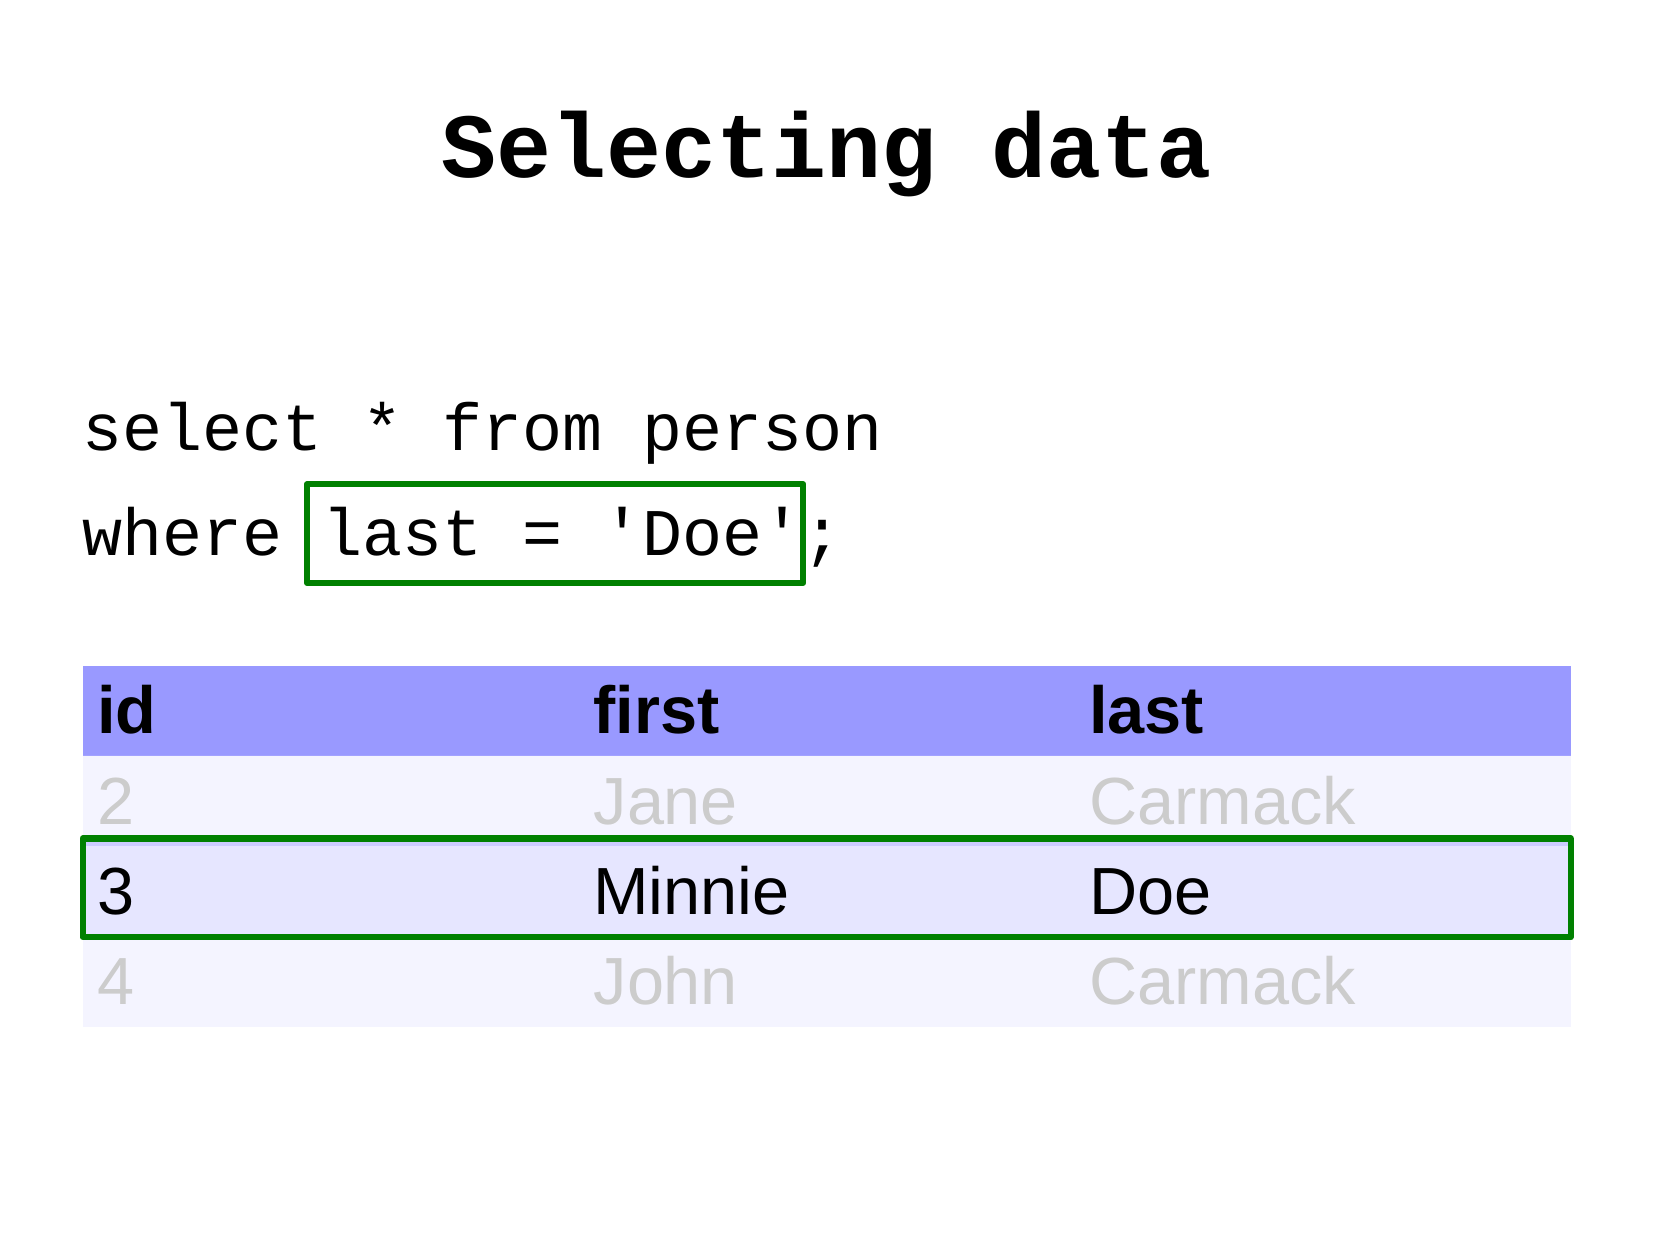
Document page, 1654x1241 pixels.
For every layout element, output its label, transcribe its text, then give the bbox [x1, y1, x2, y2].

table_cell Minnie [579, 846, 1075, 934]
table_header id [83, 666, 579, 755]
table_cell Doe [1075, 846, 1568, 934]
table_cell Jane [579, 842, 1075, 846]
table_header last [1075, 666, 1571, 755]
table_cell 3 [86, 846, 579, 934]
title Selecting data [82, 49, 1571, 257]
table_header first [579, 666, 1075, 755]
list select * from person where last = 'Doe'; [82, 290, 1571, 634]
text_box [70, 938, 1630, 1063]
table_cell Carmack [1075, 842, 1568, 846]
text_box [35, 755, 1595, 839]
table_cell 2 [86, 842, 579, 846]
